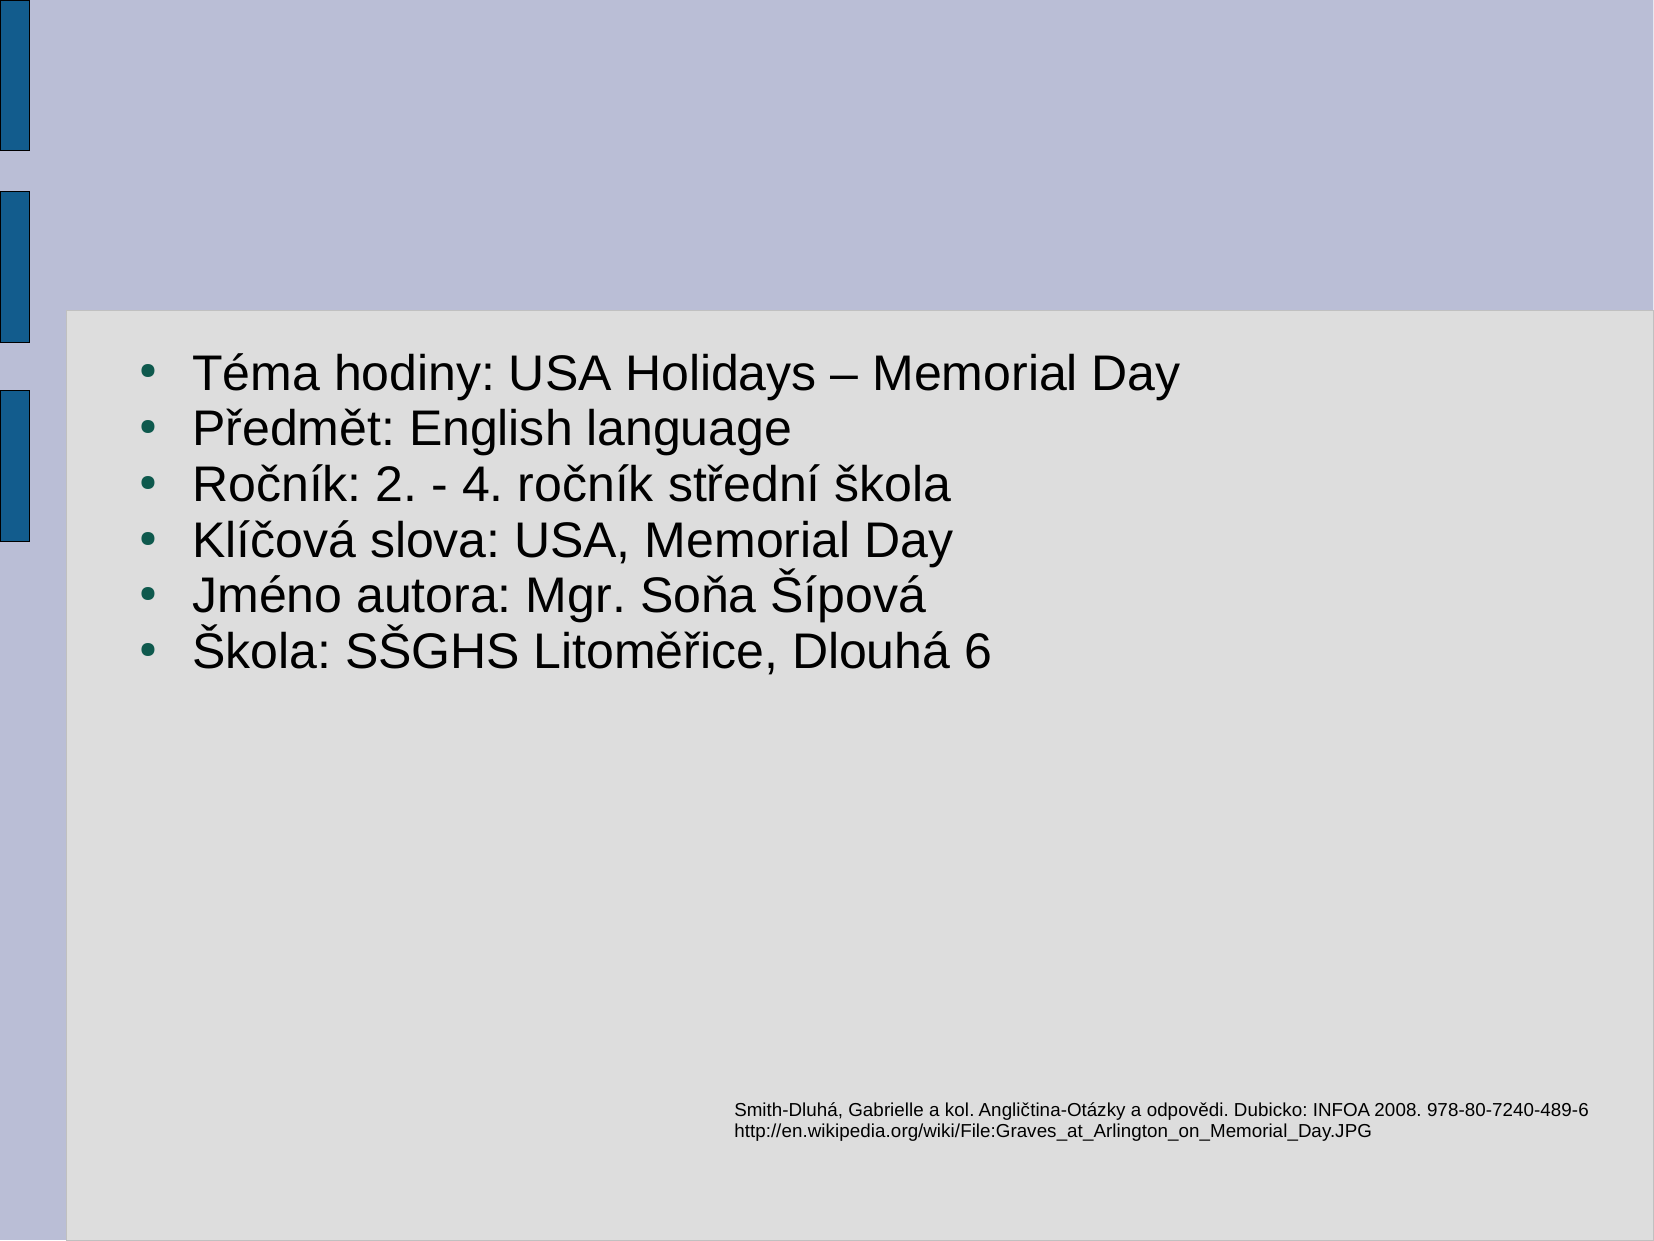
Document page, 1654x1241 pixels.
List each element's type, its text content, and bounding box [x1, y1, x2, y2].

text_box Smith-Dluhá, Gabrielle a kol. Angličtina-Otázky a odpovědi. Dubicko: INFOA 2008. 978-80-7240-489-6 http://en.wikipedia.org/wiki/File:Graves_at_Arlington_on_Memorial_Day.JPG [719, 1071, 1625, 1232]
list Téma hodiny: USA Holidays – Memorial Day Předmět: English language Ročník: 2. - 4. ročník střední škola Klíčová slova: USA, Memorial Day Jméno autora: Mgr. Soňa Šípová Škola: SŠGHS Litoměřice, Dlouhá 6 [121, 344, 1534, 1127]
